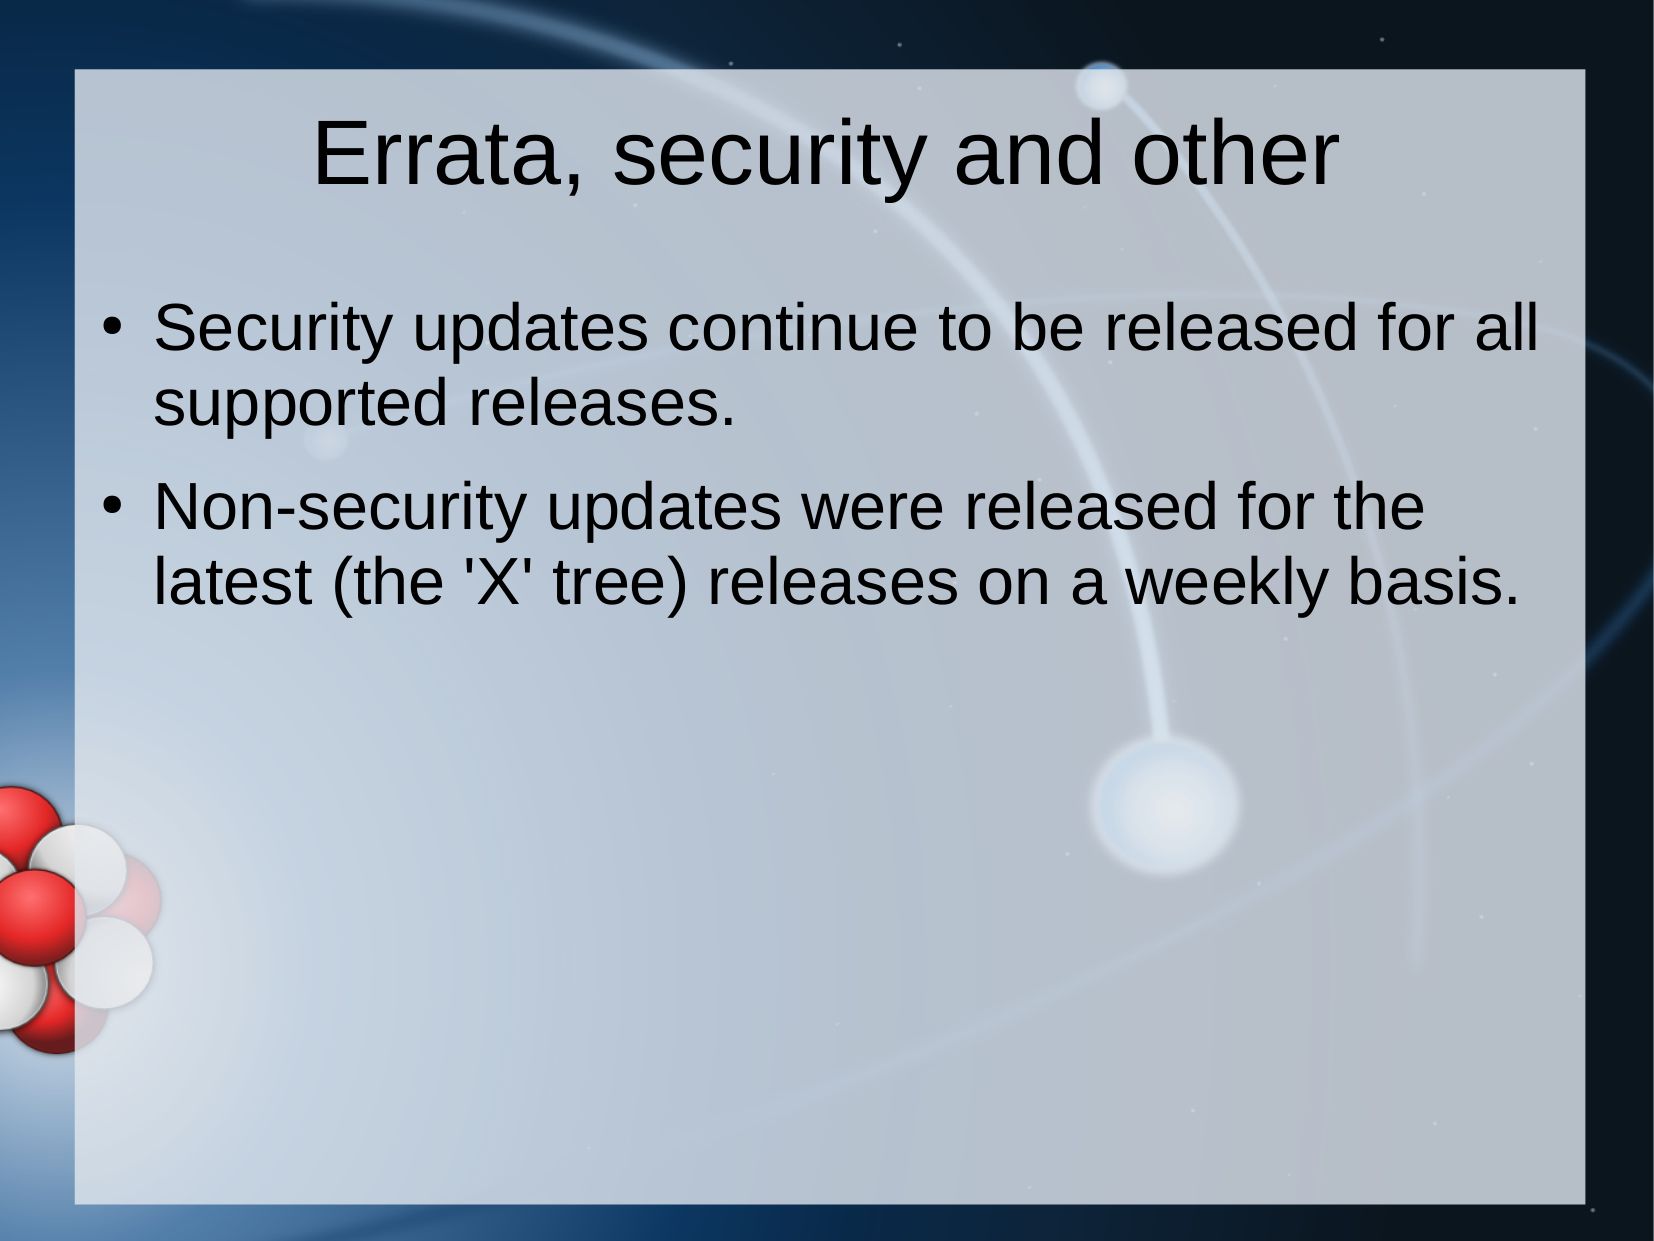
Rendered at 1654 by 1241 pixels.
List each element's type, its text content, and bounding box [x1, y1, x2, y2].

picture [0, 0, 1654, 1241]
title Errata, security and other [82, 49, 1571, 257]
list Security updates continue to be released for all supported releases. Non-security updates were released for the latest (the 'X' tree) releases on a weekly basis. [82, 290, 1571, 1109]
